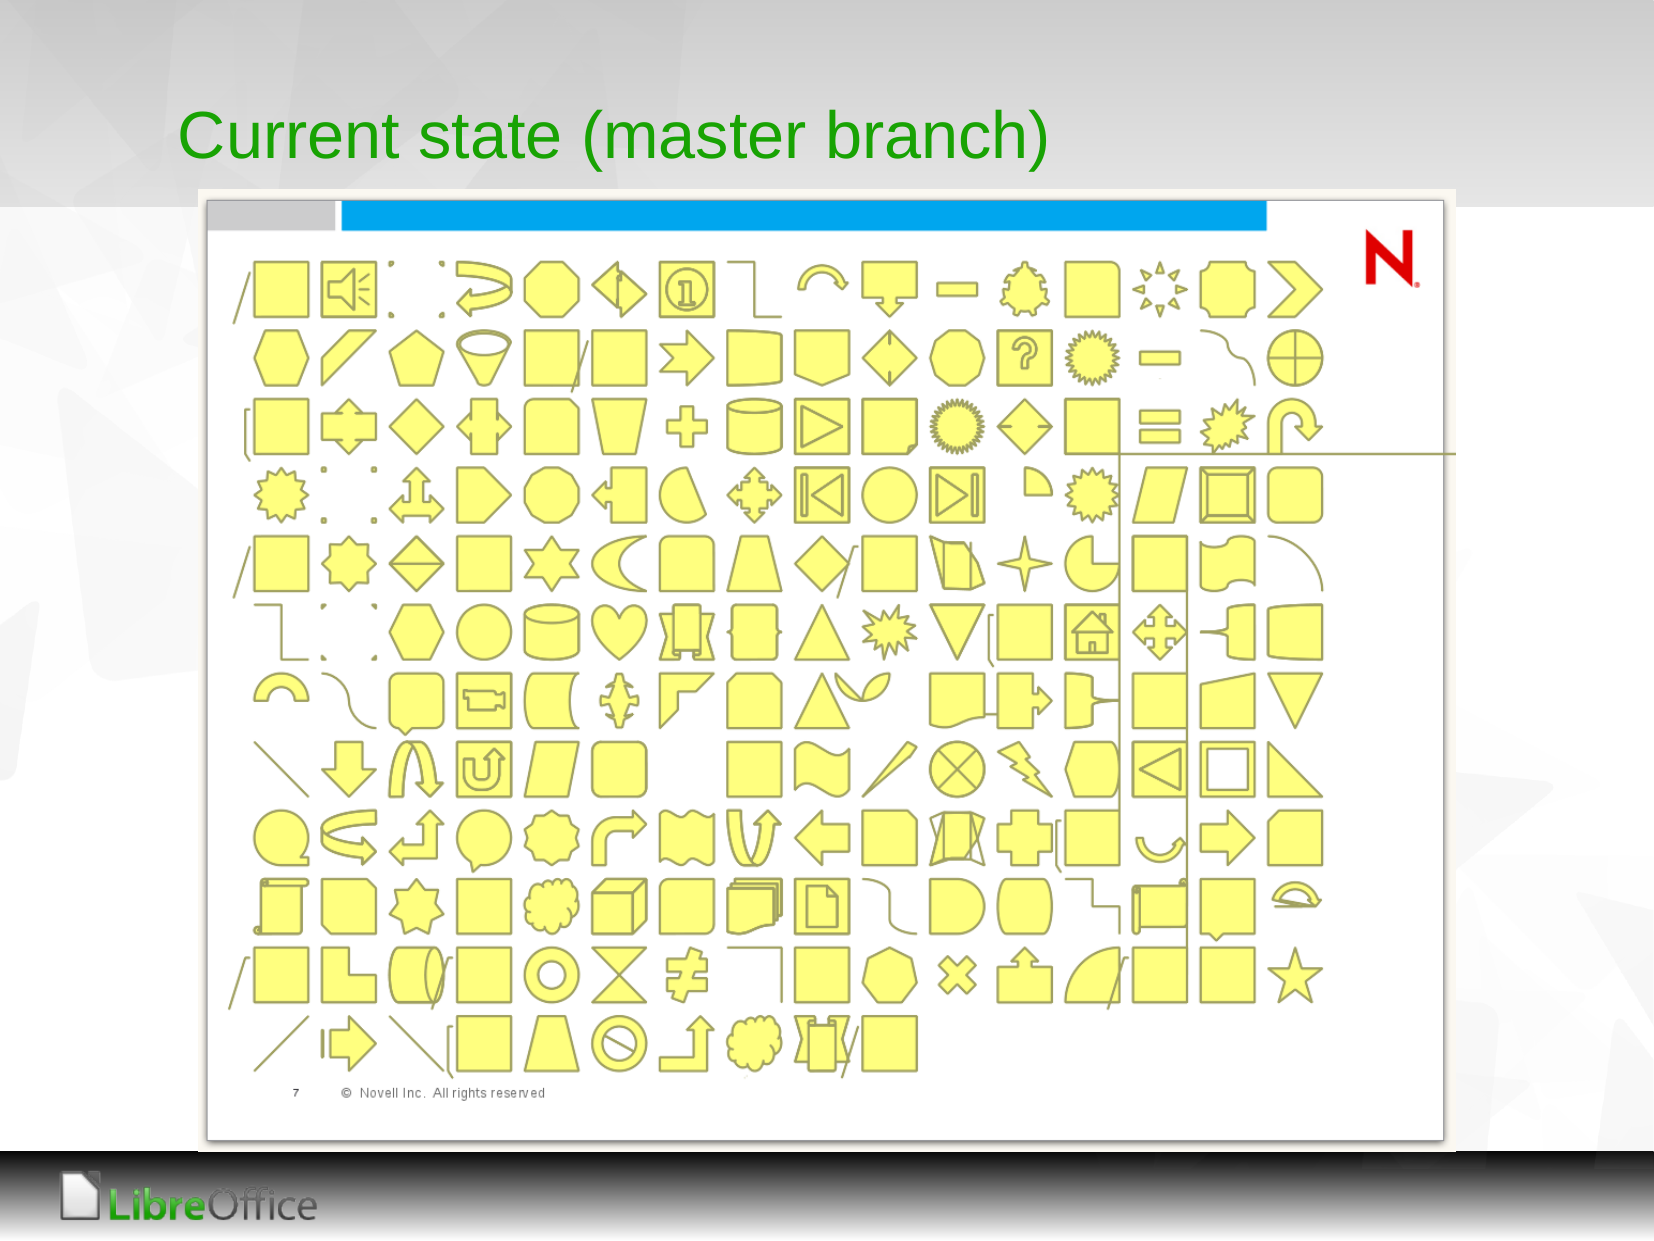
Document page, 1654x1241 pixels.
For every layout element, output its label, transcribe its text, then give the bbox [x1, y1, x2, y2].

title Current state (master branch) [177, 46, 1525, 226]
picture [0, 0, 1654, 1240]
